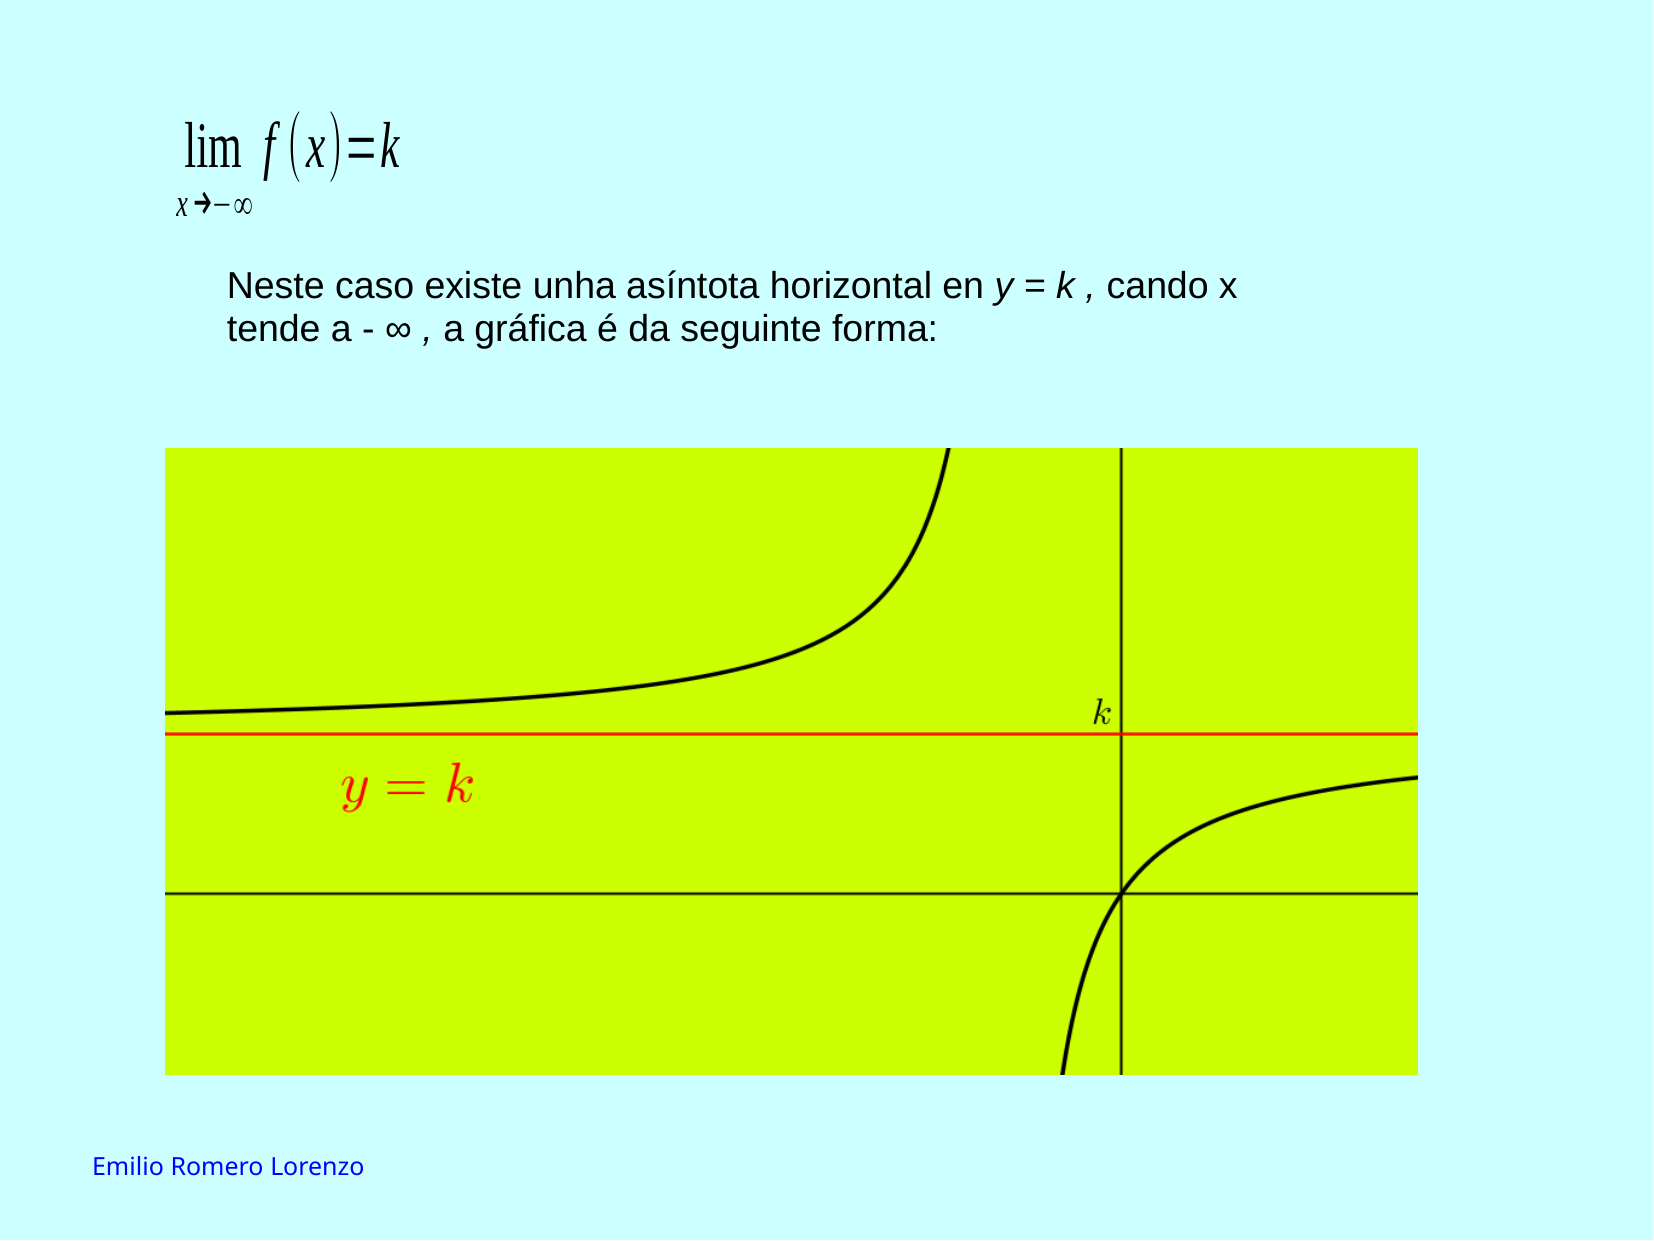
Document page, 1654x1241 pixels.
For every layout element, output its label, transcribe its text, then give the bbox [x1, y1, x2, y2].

chart [165, 106, 414, 225]
picture [165, 448, 1418, 1075]
text_box Neste caso existe unha asíntota horizontal en y = k , cando x tende a - ∞ , a gráfica é da seguinte forma: [212, 257, 1300, 357]
text_box Emilio Romero Lorenzo [69, 1133, 378, 1205]
